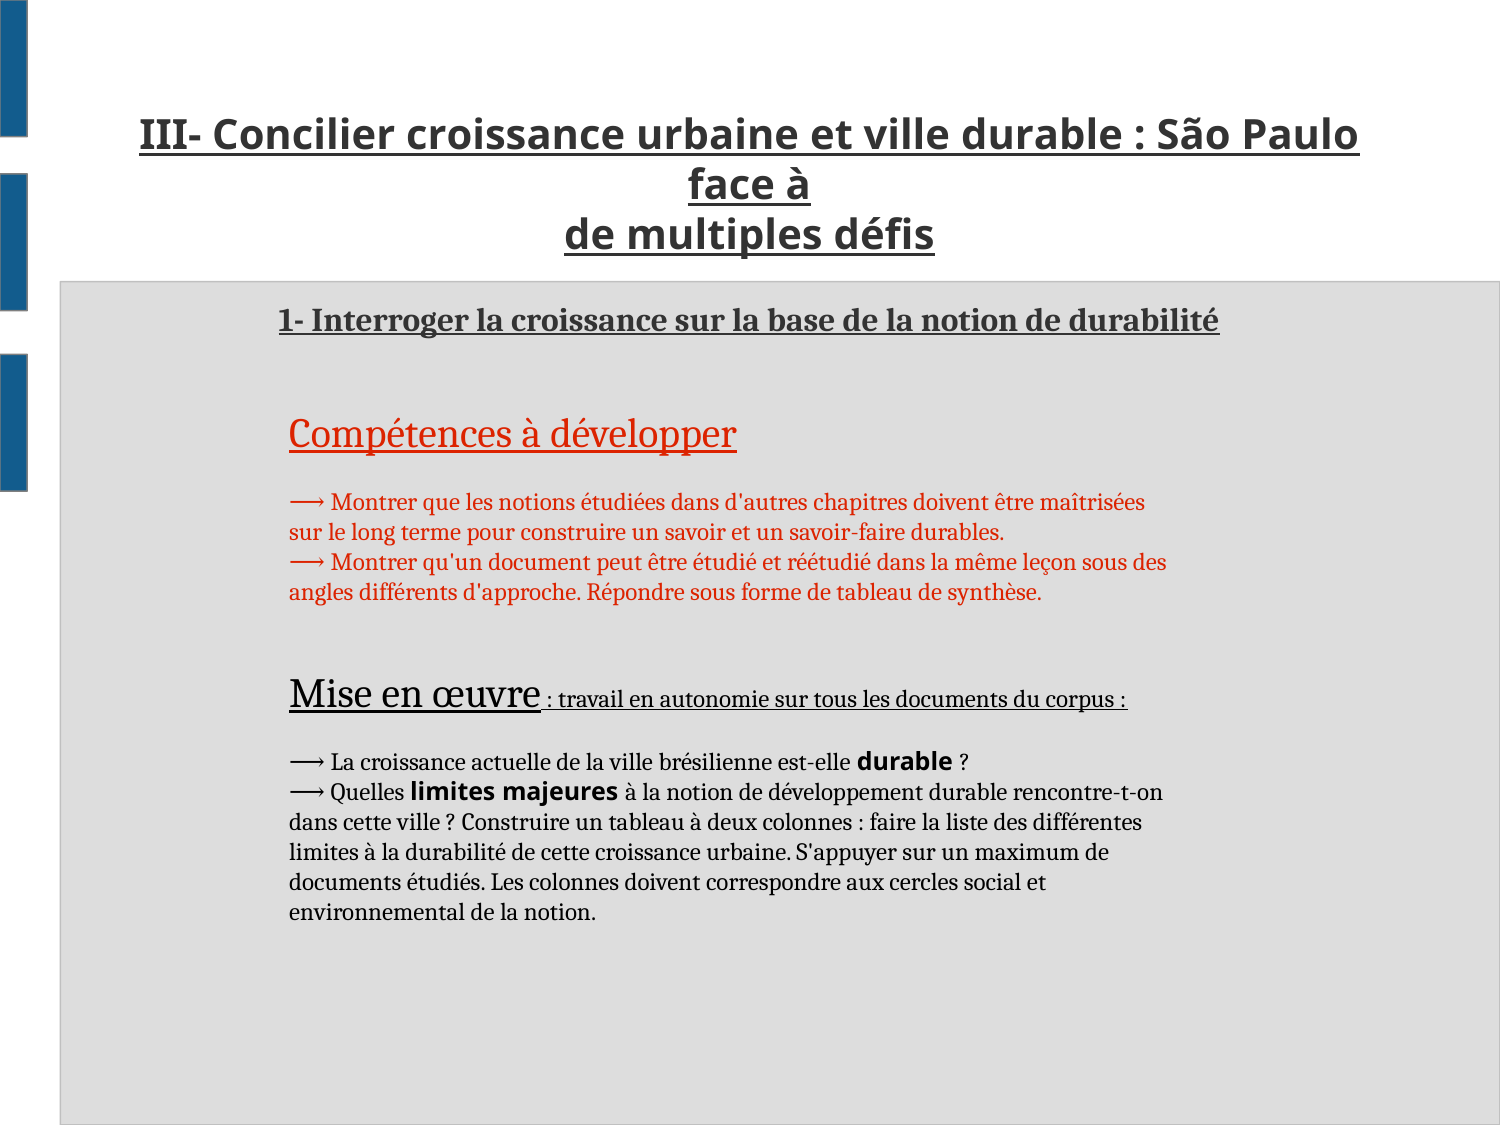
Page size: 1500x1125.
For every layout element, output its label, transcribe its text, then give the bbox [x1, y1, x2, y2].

list [112, 324, 1387, 999]
title III- Concilier croissance urbaine et ville durable : São Paulo face à de multiples défis 1- Interroger la croissance sur la base de la notion de durabilité [112, 99, 1387, 287]
